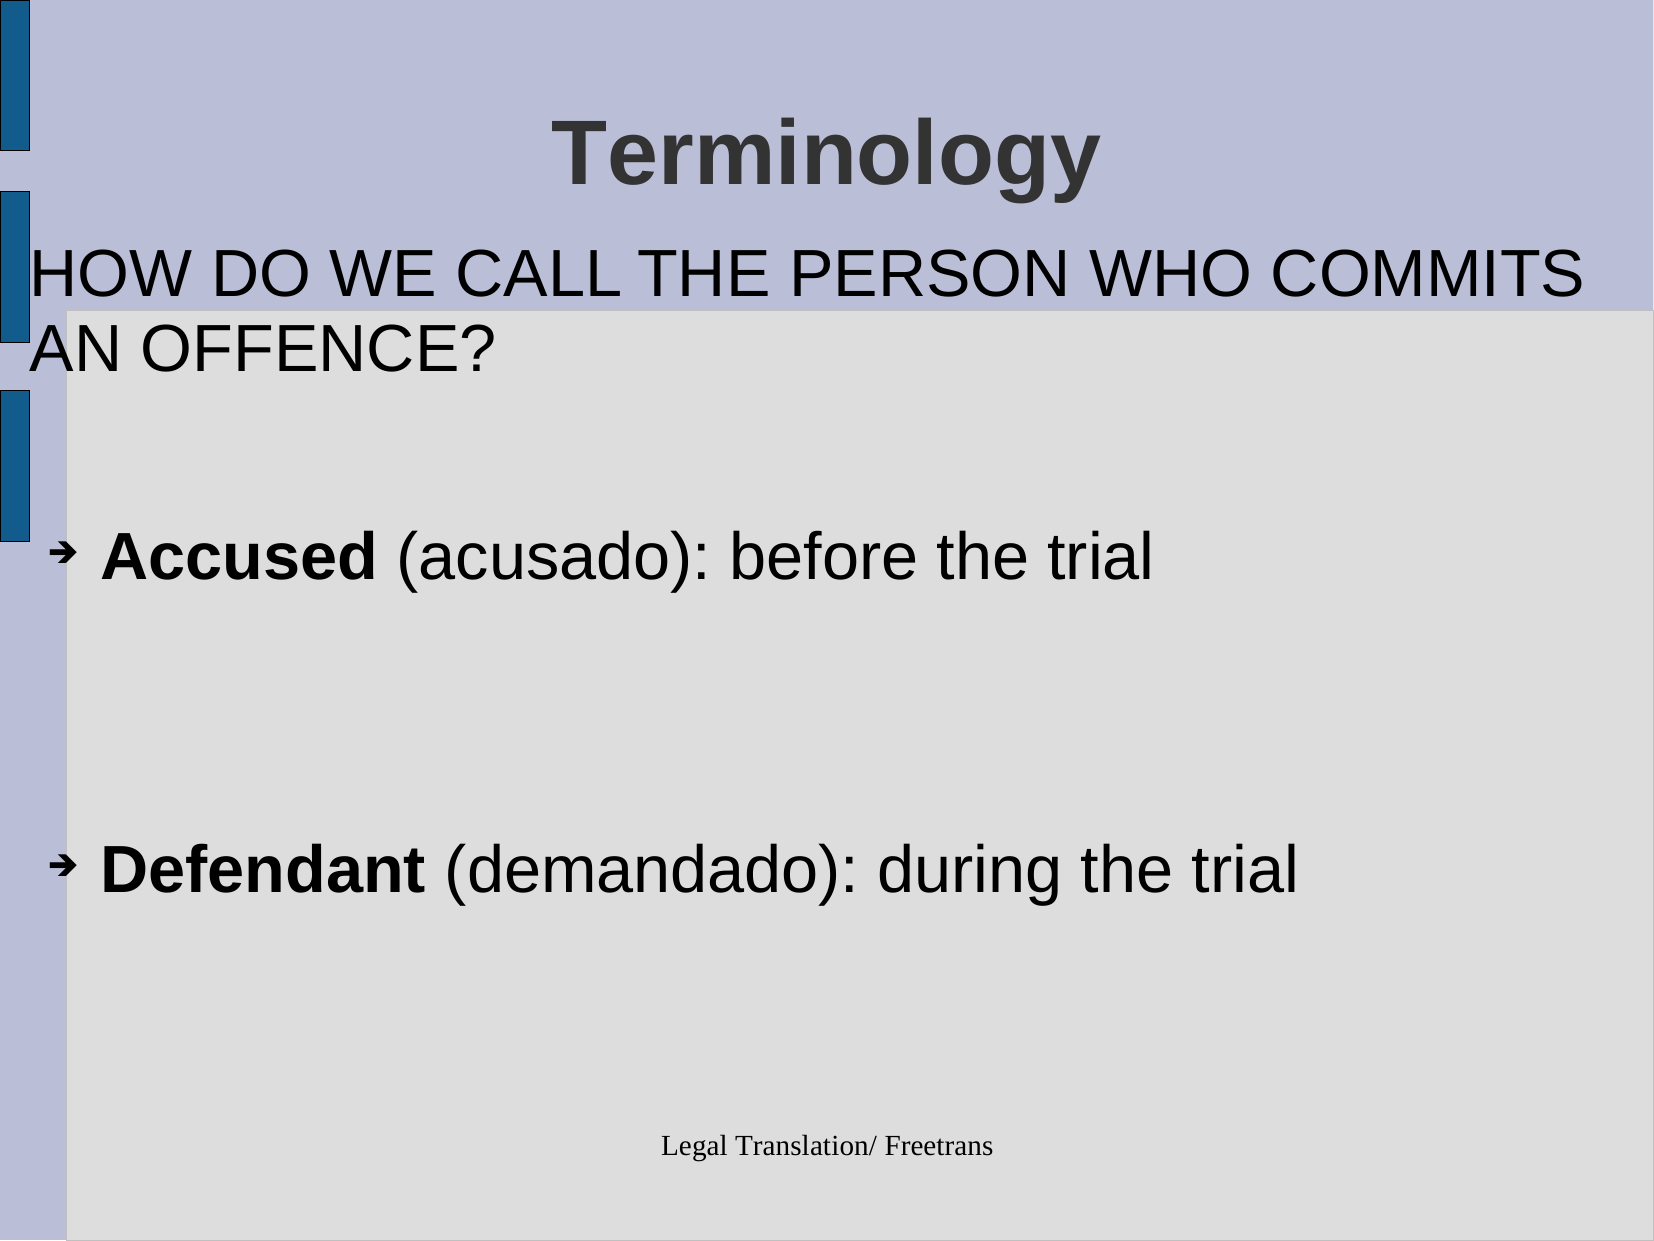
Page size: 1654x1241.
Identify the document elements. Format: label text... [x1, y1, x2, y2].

list HOW DO WE CALL THE PERSON WHO COMMITS AN OFFENCE? Accused (acusado): before the trial Defendant (demandado): during the trial [29, 236, 1625, 1221]
title Terminology [82, 56, 1571, 236]
